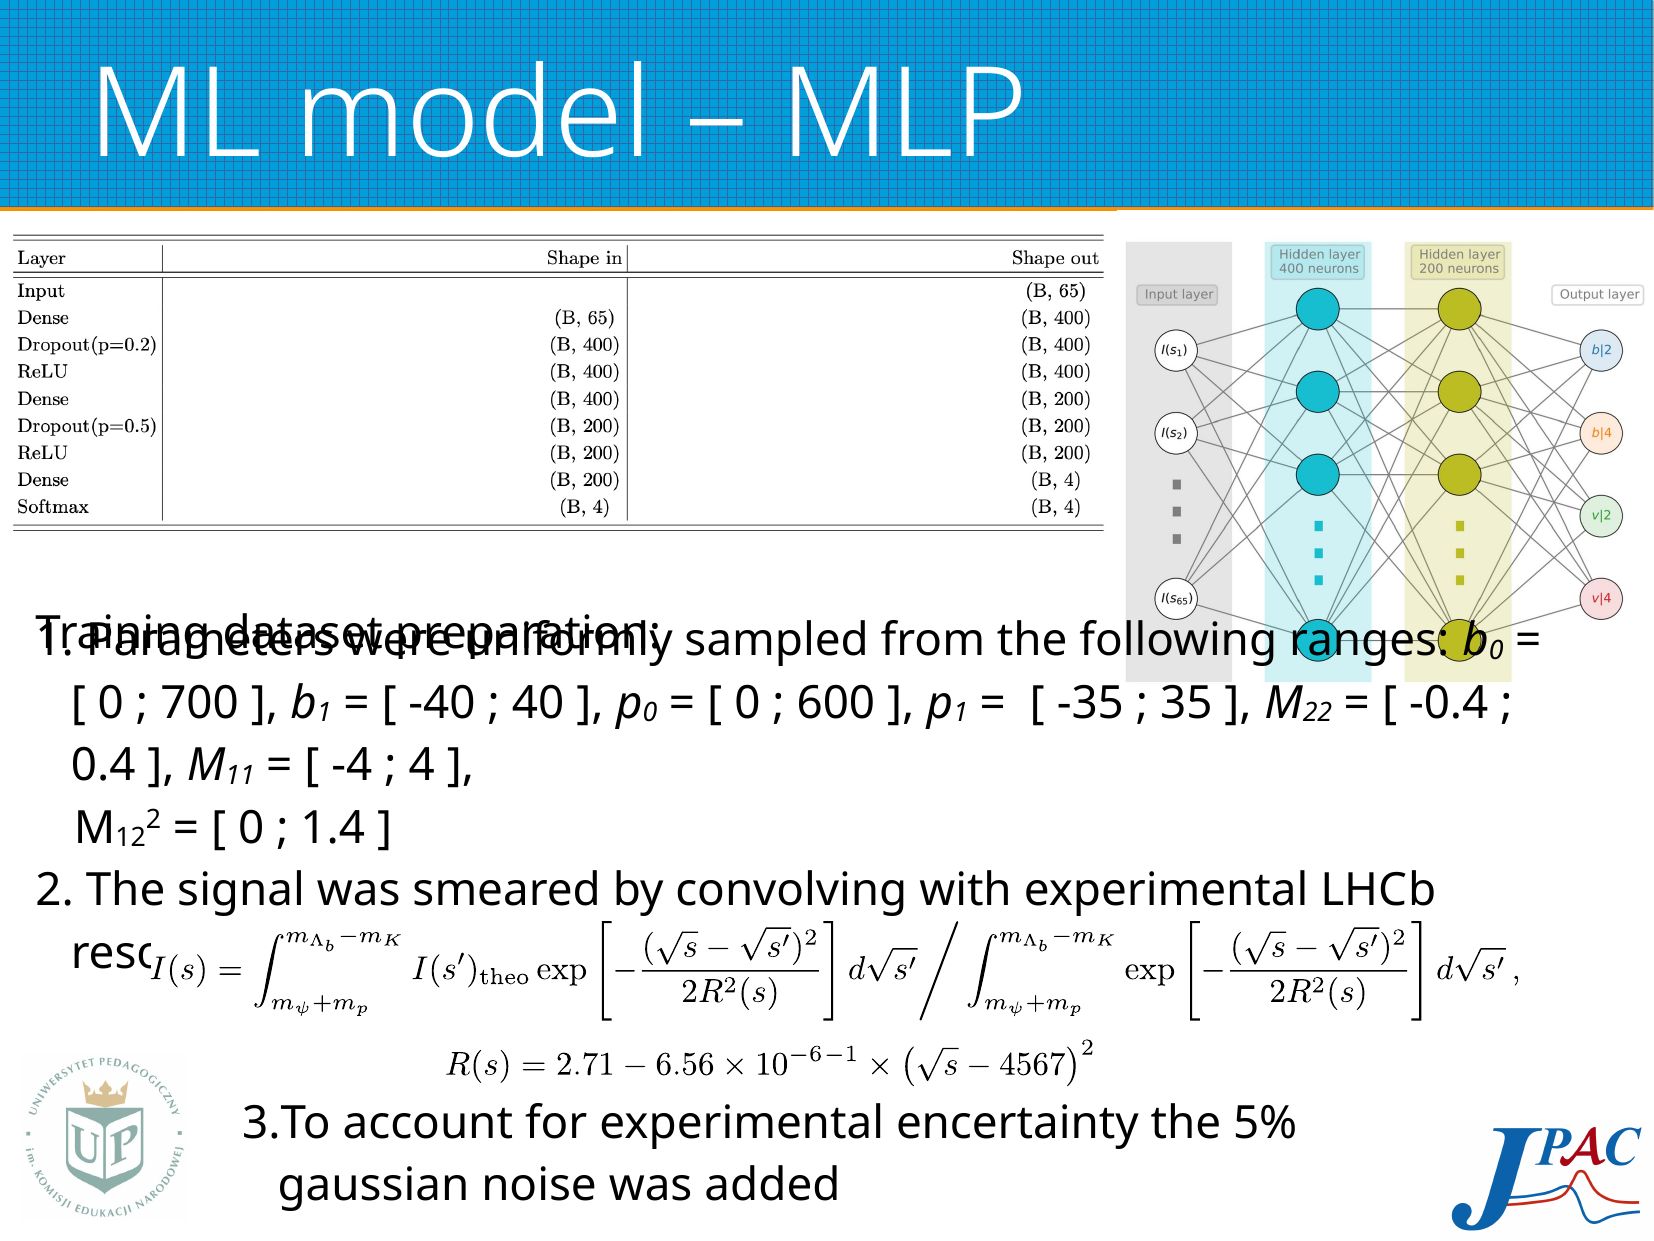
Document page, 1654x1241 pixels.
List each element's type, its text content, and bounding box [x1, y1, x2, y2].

picture [3, 224, 1111, 541]
picture [1117, 210, 1654, 739]
text_box To account for experimental encertainty the 5% gaussian noise was added [236, 1088, 1418, 1216]
picture [1440, 1121, 1654, 1241]
title ML model – MLP [88, 5, 1565, 193]
picture [21, 1053, 188, 1221]
text_box Training dataset preparation: [29, 596, 1063, 628]
text_box Parameters were uniformly sampled from the following ranges: b0 = [ 0 ; 700 ], b1 = [ -40 ; 40 ], p0 = [ 0 ; 600 ], p1 = [ -35 ; 35 ], M22 = [ -0.4 ; 0.4 ], M11 = [ -4 ; 4 ], M122 = [ 0 ; 1.4 ] The signal was smeared by convolving with experimental LHCb resolution: [29, 628, 1595, 960]
text_box [446, 1039, 1093, 1087]
text_box [150, 921, 1519, 1021]
